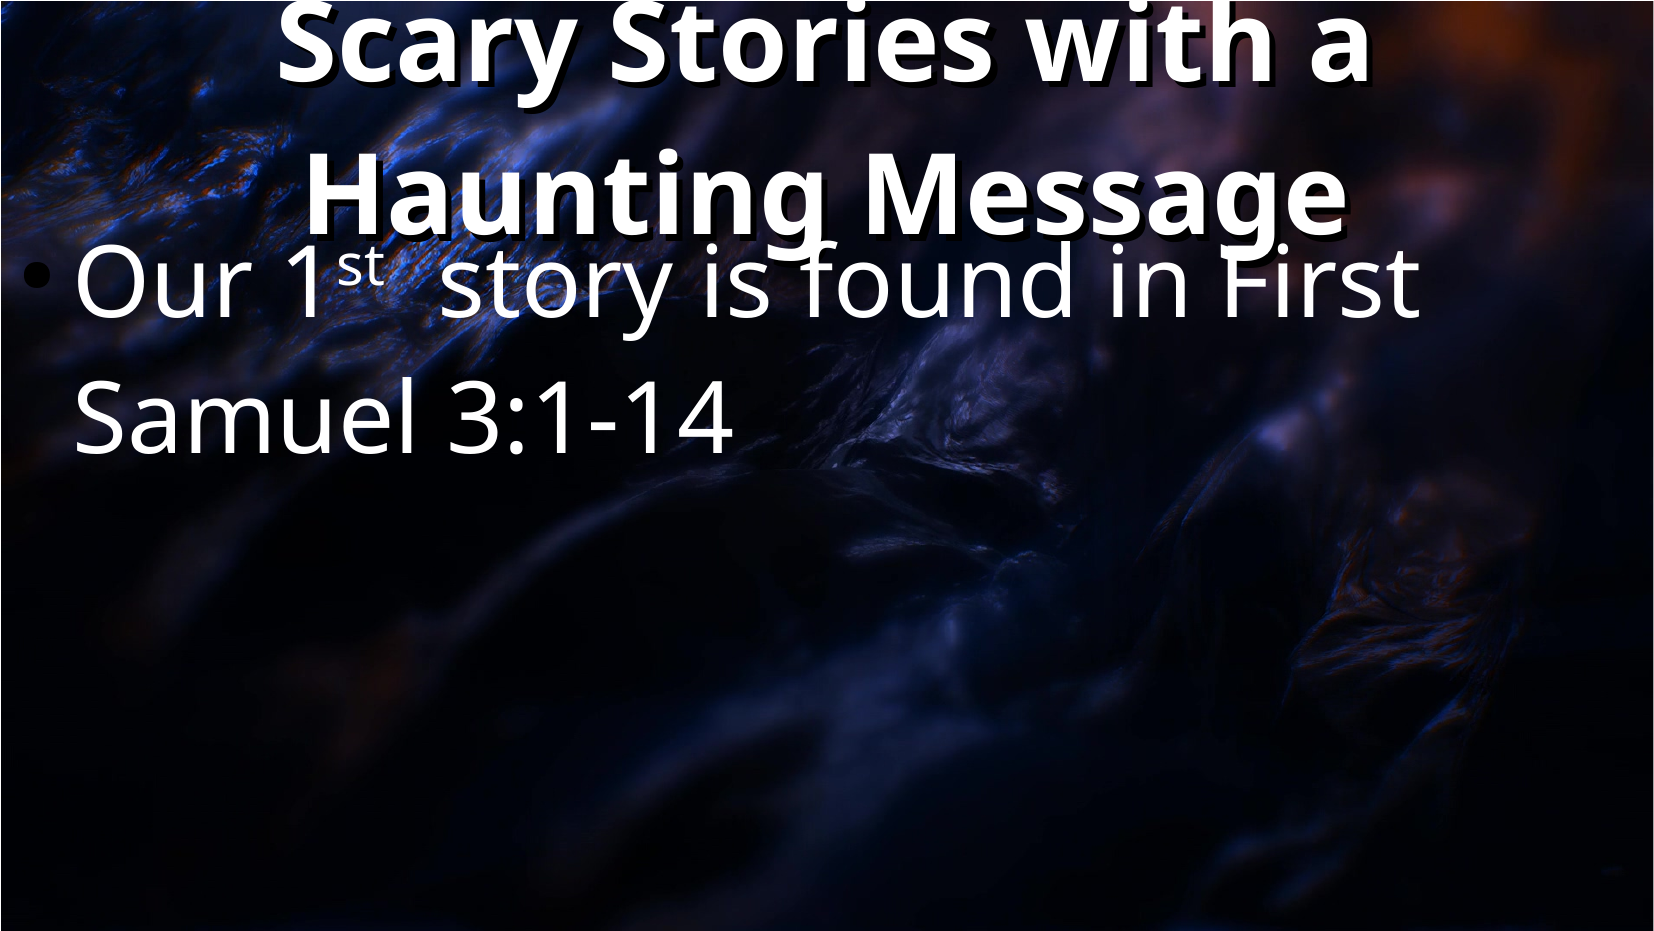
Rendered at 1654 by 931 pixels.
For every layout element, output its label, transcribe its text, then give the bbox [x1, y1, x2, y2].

title Scary Stories with a Haunting Message [1, 0, 1651, 210]
list Our 1st story is found in First Samuel 3:1-14 [1, 210, 1654, 931]
